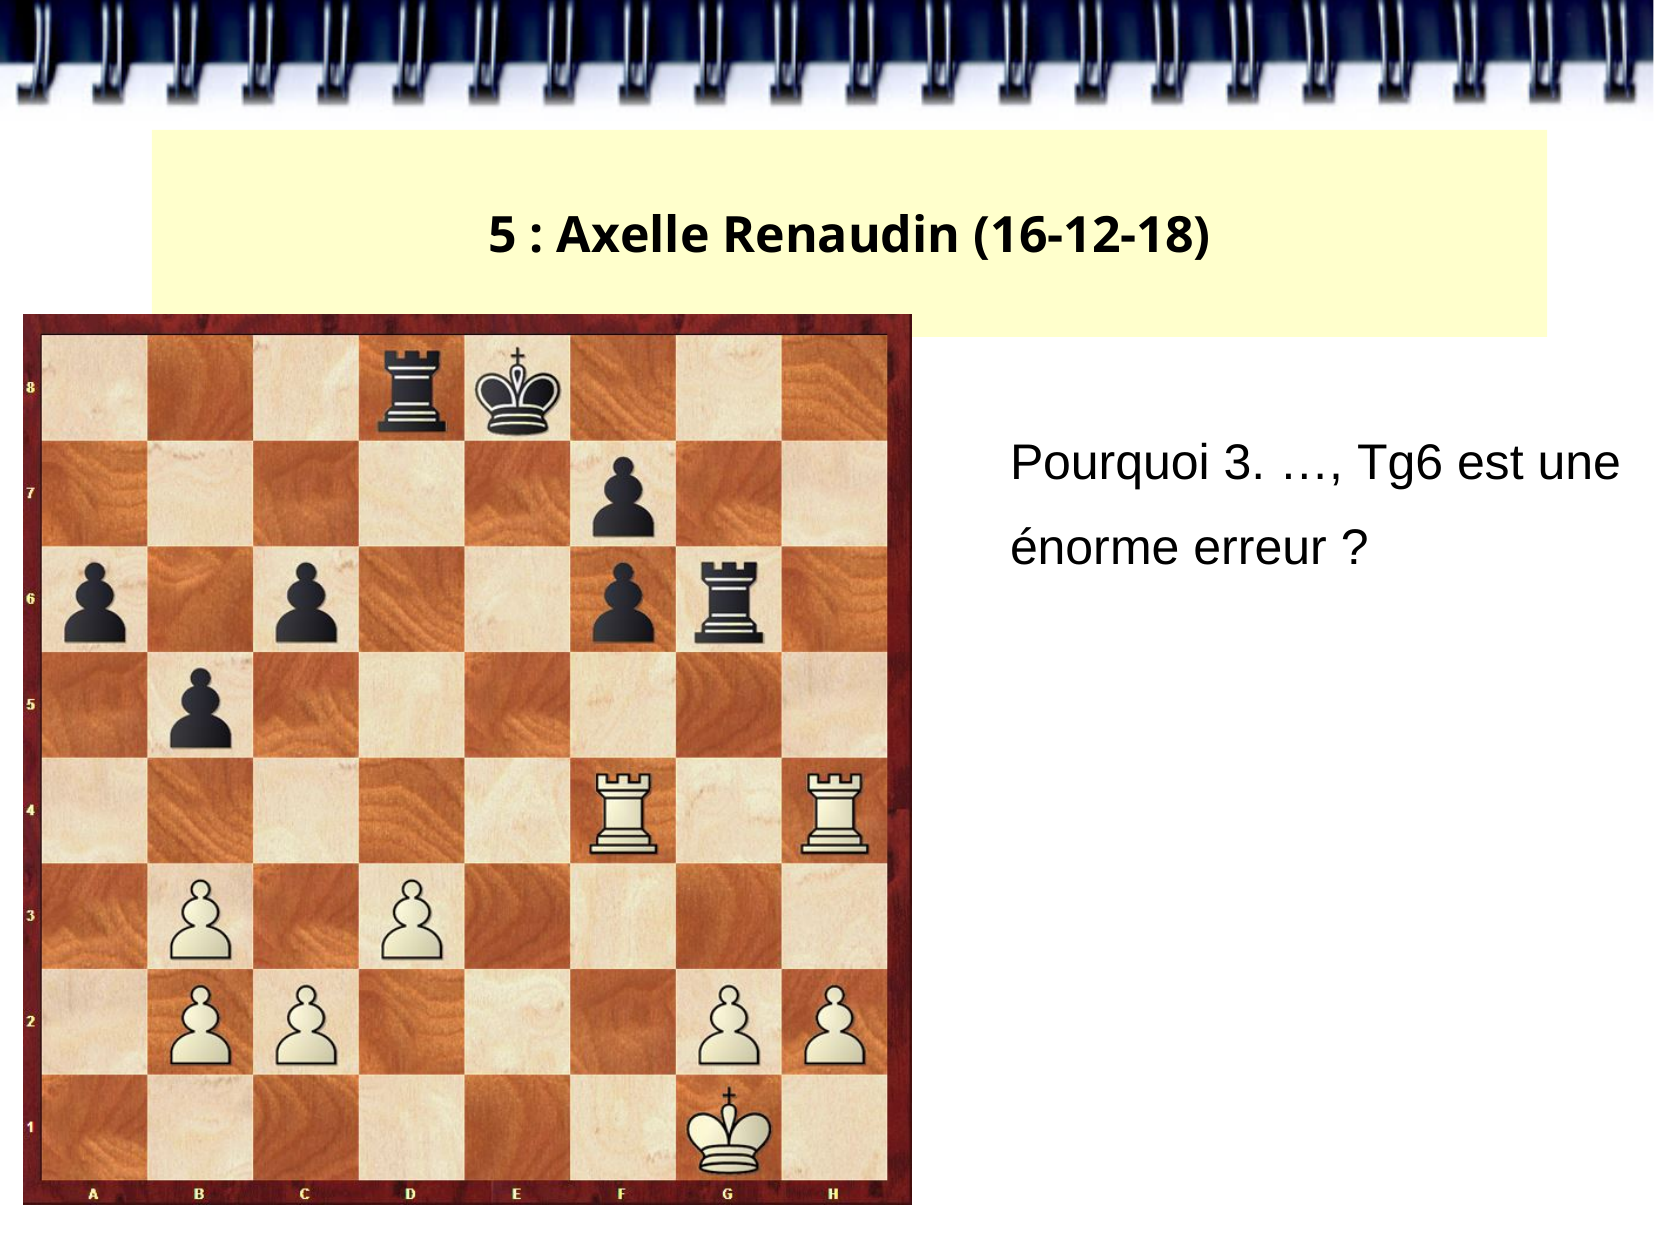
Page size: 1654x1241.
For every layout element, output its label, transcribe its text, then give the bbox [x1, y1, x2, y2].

picture [23, 314, 912, 1205]
list Pourquoi 3. …, Tg6 est une énorme erreur ? [921, 305, 1654, 1193]
picture [0, 0, 1654, 121]
title 5 : Axelle Renaudin (16-12-18) [151, 129, 1548, 337]
